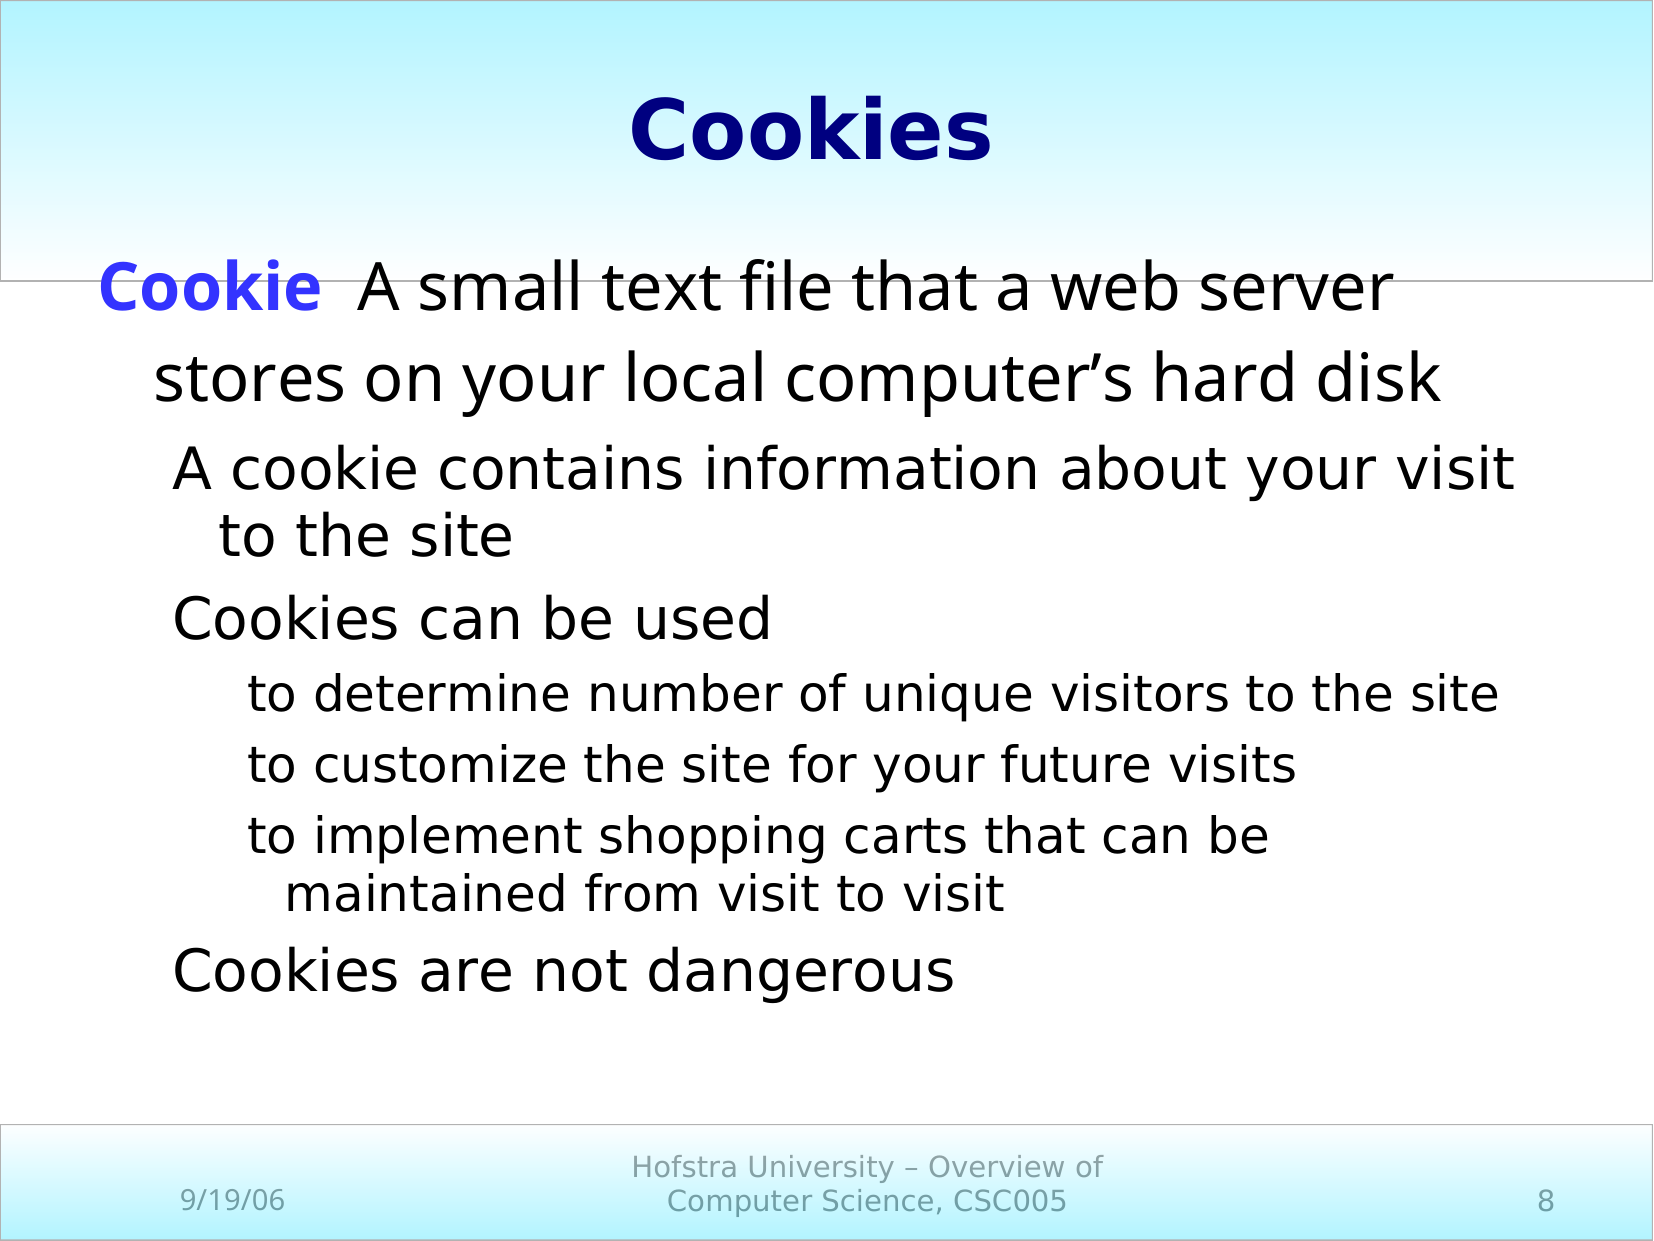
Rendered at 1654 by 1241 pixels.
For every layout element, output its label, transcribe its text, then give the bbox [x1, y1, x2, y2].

list Cookie A small text file that a web server stores on your local computer’s hard disk A cookie contains information about your visit to the site Cookies can be used to determine number of unique visitors to the site to customize the site for your future visits to implement shopping carts that can be maintained from visit to visit Cookies are not dangerous [82, 231, 1571, 1148]
title Cookies [129, 27, 1494, 231]
